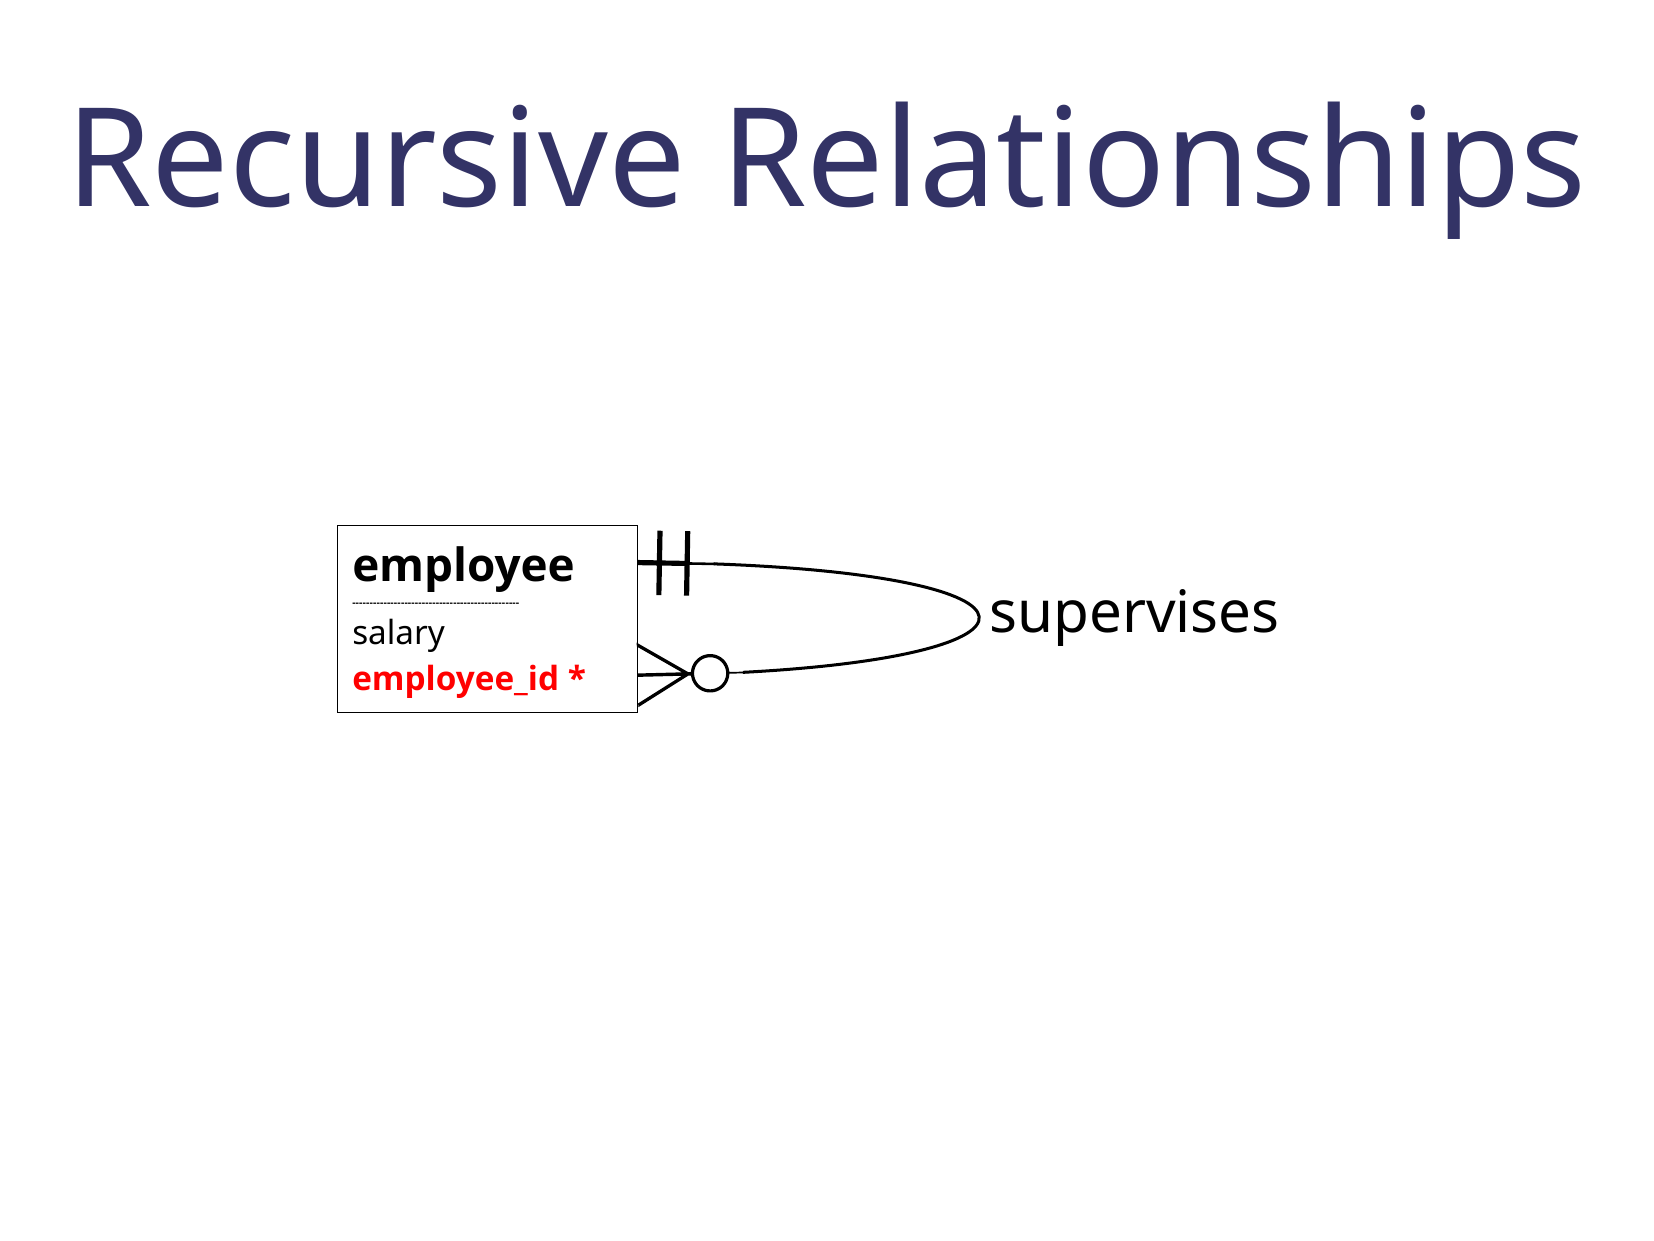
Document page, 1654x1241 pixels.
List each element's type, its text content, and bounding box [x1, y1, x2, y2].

text_box employee ------------------------------------------------ salary employee_id * [337, 525, 638, 713]
title Recursive Relationships [0, 49, 1654, 257]
text_box supervises [975, 562, 1314, 649]
